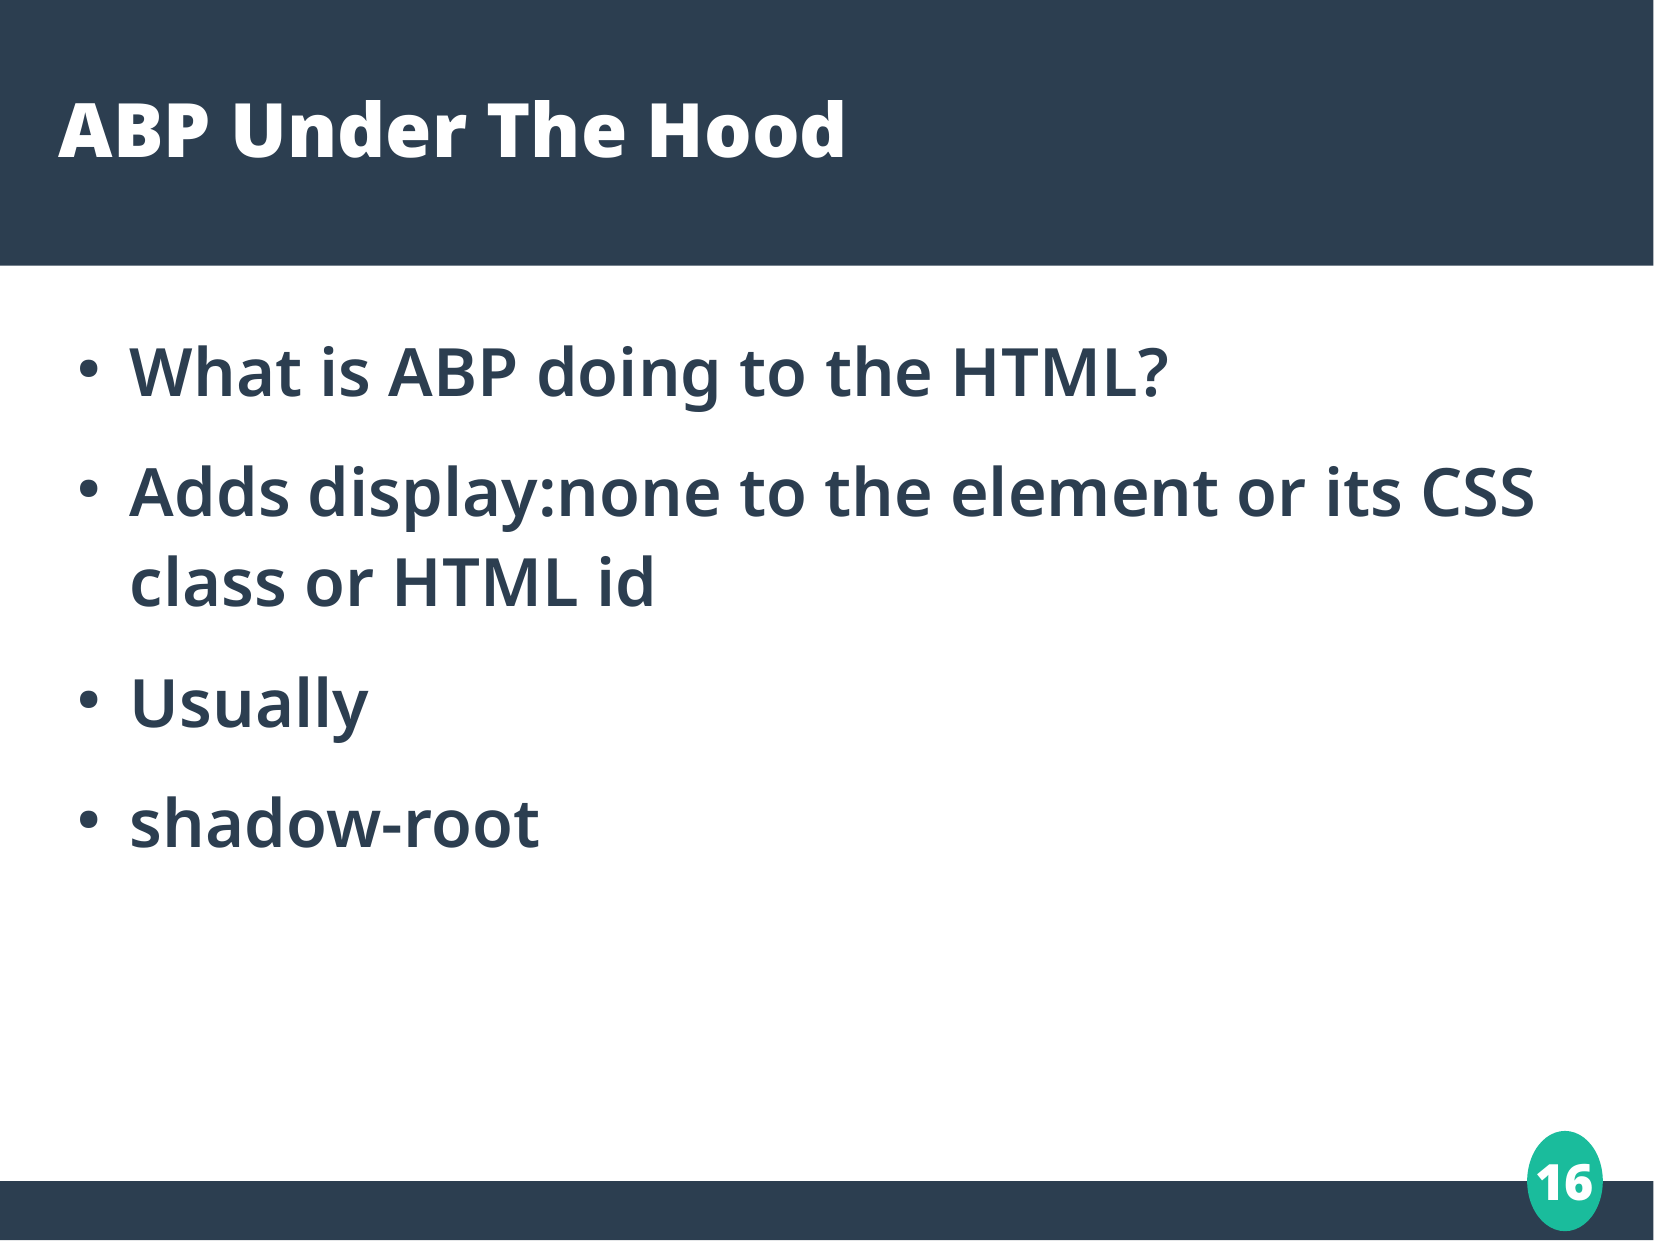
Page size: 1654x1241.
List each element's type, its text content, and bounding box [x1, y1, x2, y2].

list What is ABP doing to the HTML? Adds display:none to the element or its CSS class or HTML id Usually shadow-root [59, 324, 1595, 1152]
title ABP Under The Hood [59, 49, 1595, 207]
